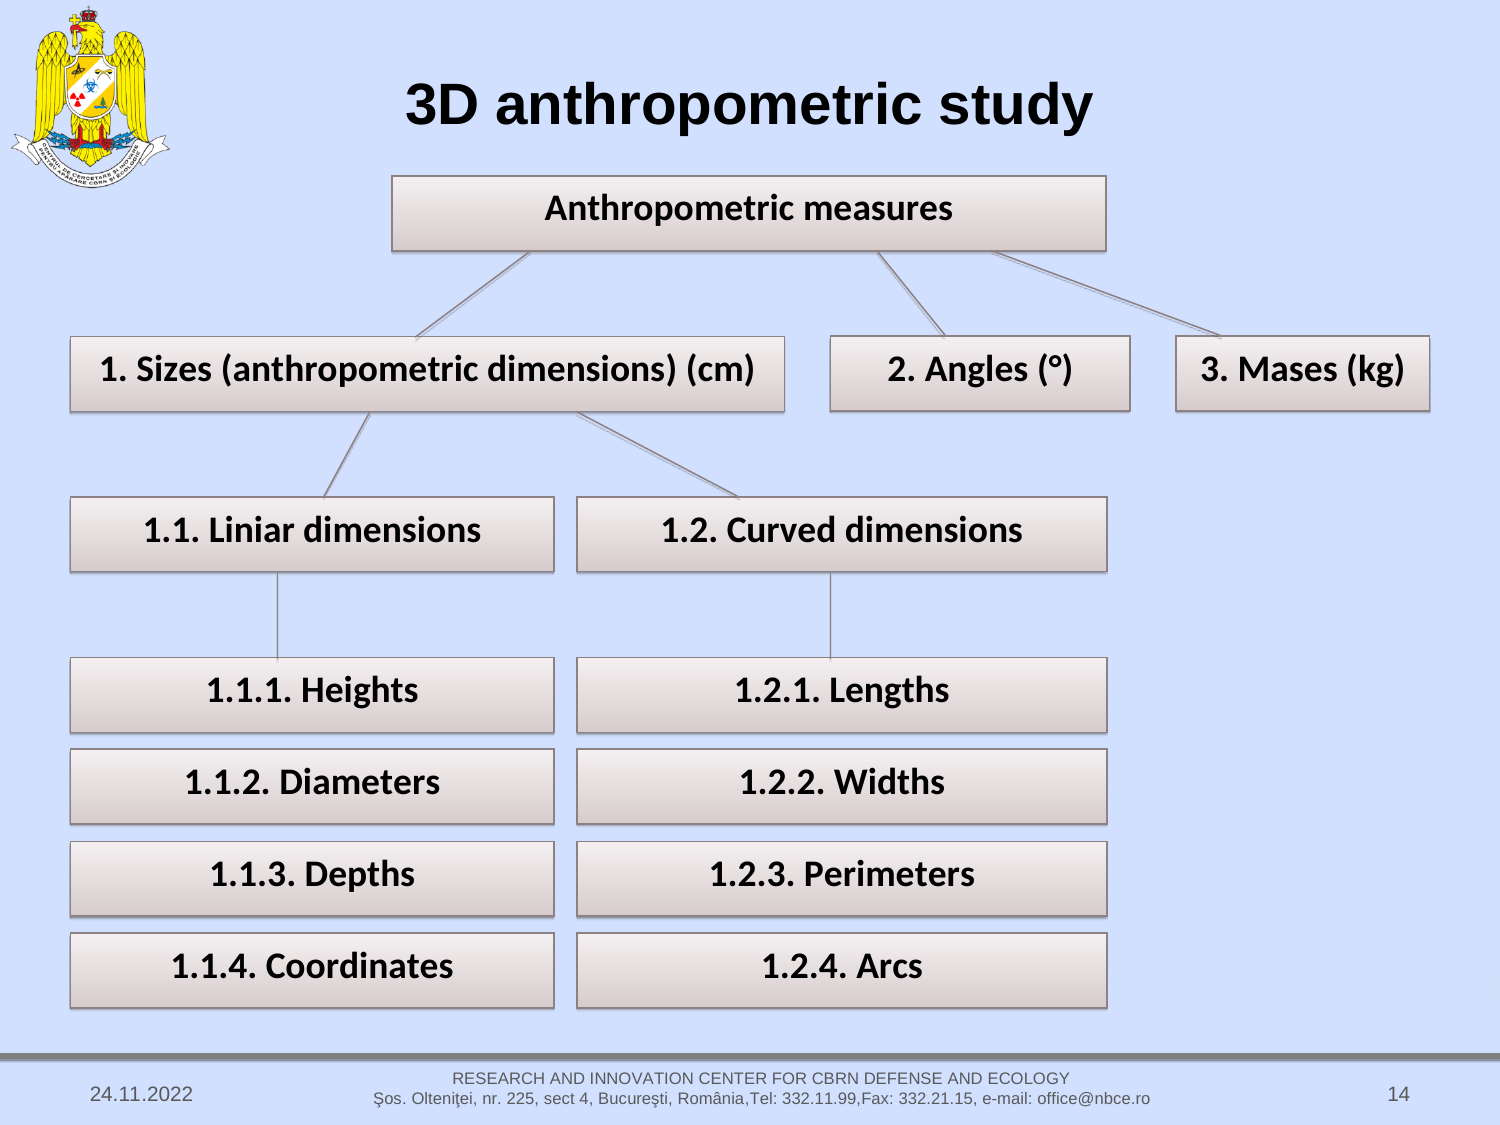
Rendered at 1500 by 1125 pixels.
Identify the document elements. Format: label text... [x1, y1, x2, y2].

text_box 24.11.2022 [75, 1062, 266, 1123]
text_box 1.1.1. Heights [70, 657, 555, 733]
text_box 1.1.3. Depths [70, 841, 555, 917]
text_box RESEARCH AND INNOVATION CENTER FOR CBRN DEFENSE AND ECOLOGY Şos. Olteniţei, nr. 225, sect 4, Bucureşti, România,Tel: 332.11.99,Fax: 332.21.15, e-mail: office@nbce.ro [289, 1057, 1235, 1118]
text_box 1.2.1. Lengths [576, 657, 1107, 733]
text_box 1.1. Liniar dimensions [70, 496, 555, 572]
text_box 3. Mases (kg) [1176, 336, 1430, 411]
picture [0, 0, 1500, 1053]
text_box 1.1.4. Coordinates [70, 933, 555, 1008]
title 3D anthropometric study [183, 7, 1317, 195]
text_box 1.2.2. Widths [576, 749, 1107, 824]
text_box 1.2.4. Arcs [576, 933, 1107, 1008]
text_box <number> [1246, 1062, 1426, 1123]
text_box 1.2.3. Perimeters [576, 841, 1107, 917]
text_box 1.1.2. Diameters [70, 749, 555, 824]
picture [0, 1063, 1500, 1125]
text_box Anthropometric measures [392, 175, 1107, 251]
text_box 1.2. Curved dimensions [576, 496, 1107, 572]
text_box 1. Sizes (anthropometric dimensions) (cm) [70, 336, 785, 412]
text_box 2. Angles (°) [830, 336, 1131, 411]
